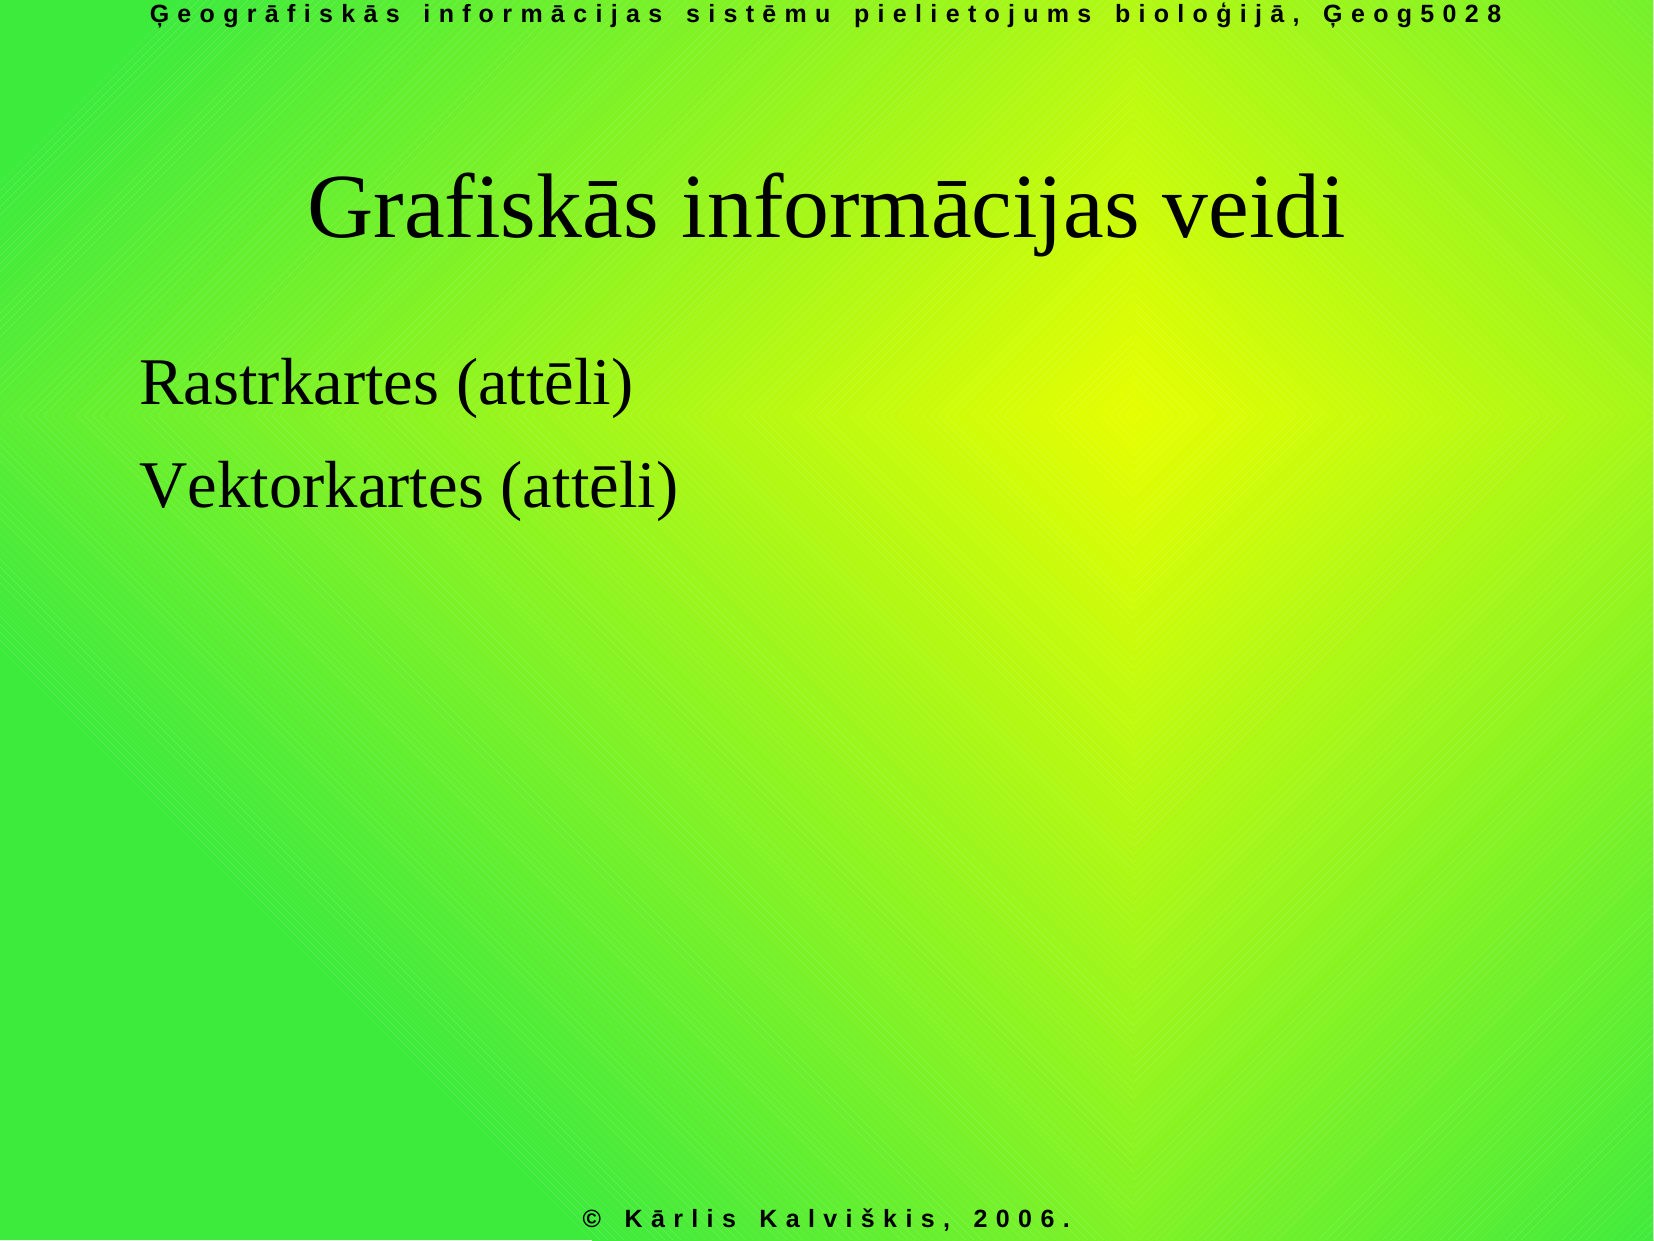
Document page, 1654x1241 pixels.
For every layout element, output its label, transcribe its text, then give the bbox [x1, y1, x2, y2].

title Grafiskās informācijas veidi [121, 102, 1534, 311]
list Rastrkartes (attēli) Vektorkartes (attēli) [121, 344, 1534, 1127]
